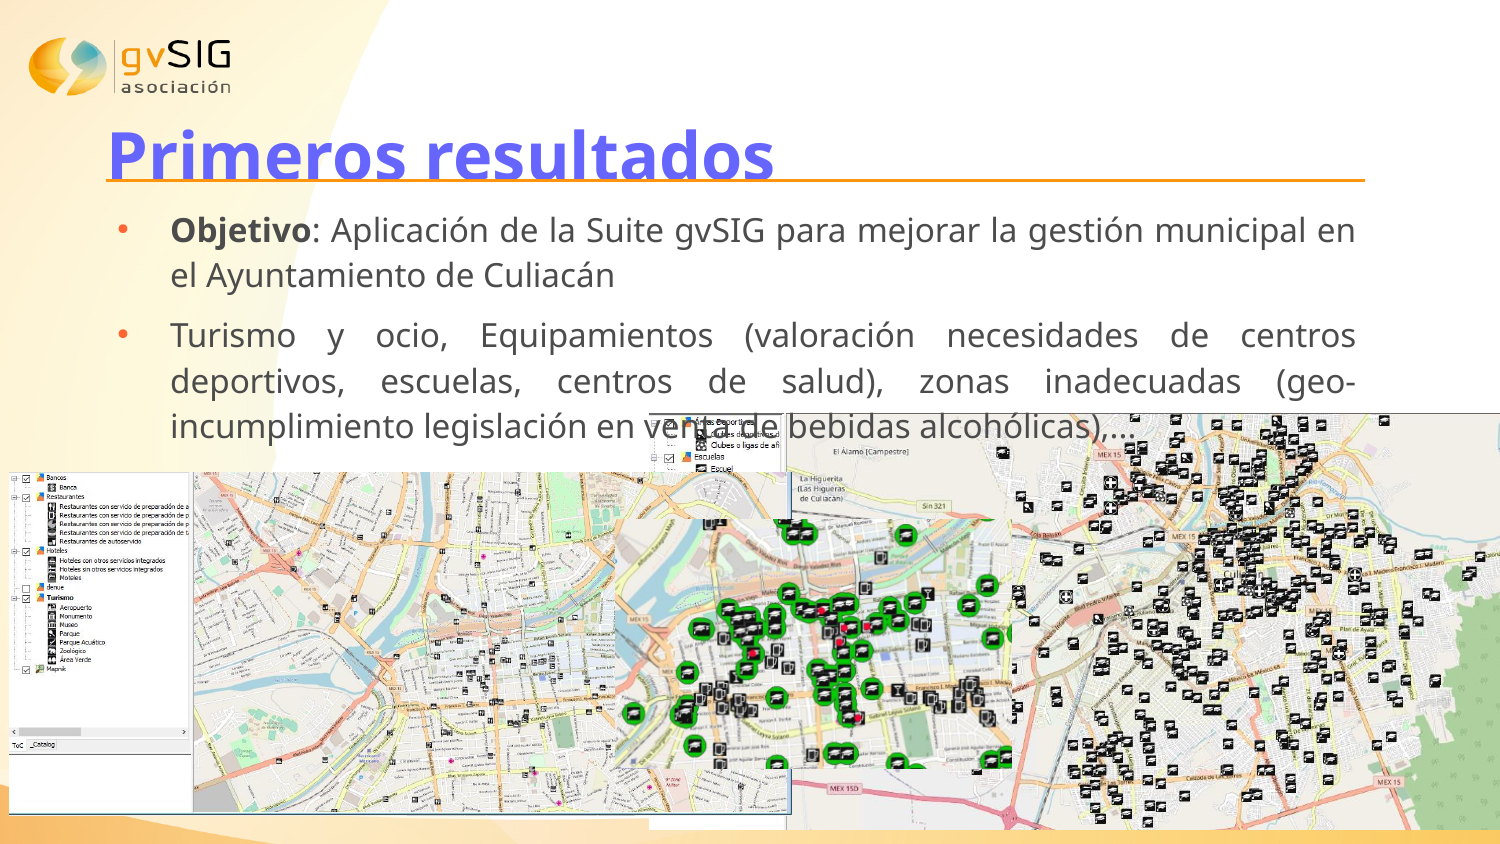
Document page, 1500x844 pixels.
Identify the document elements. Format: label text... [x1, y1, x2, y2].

list Objetivo: Aplicación de la Suite gvSIG para mejorar la gestión municipal en el Ayuntamiento de Culiacán Turismo y ocio, Equipamientos (valoración necesidades de centros deportivos, escuelas, centros de salud), zonas inadecuadas (geo-incumplimiento legislación en venta de bebidas alcohólicas),... [99, 129, 1359, 770]
title Primeros resultados [106, 115, 1457, 193]
picture [0, 0, 1500, 844]
